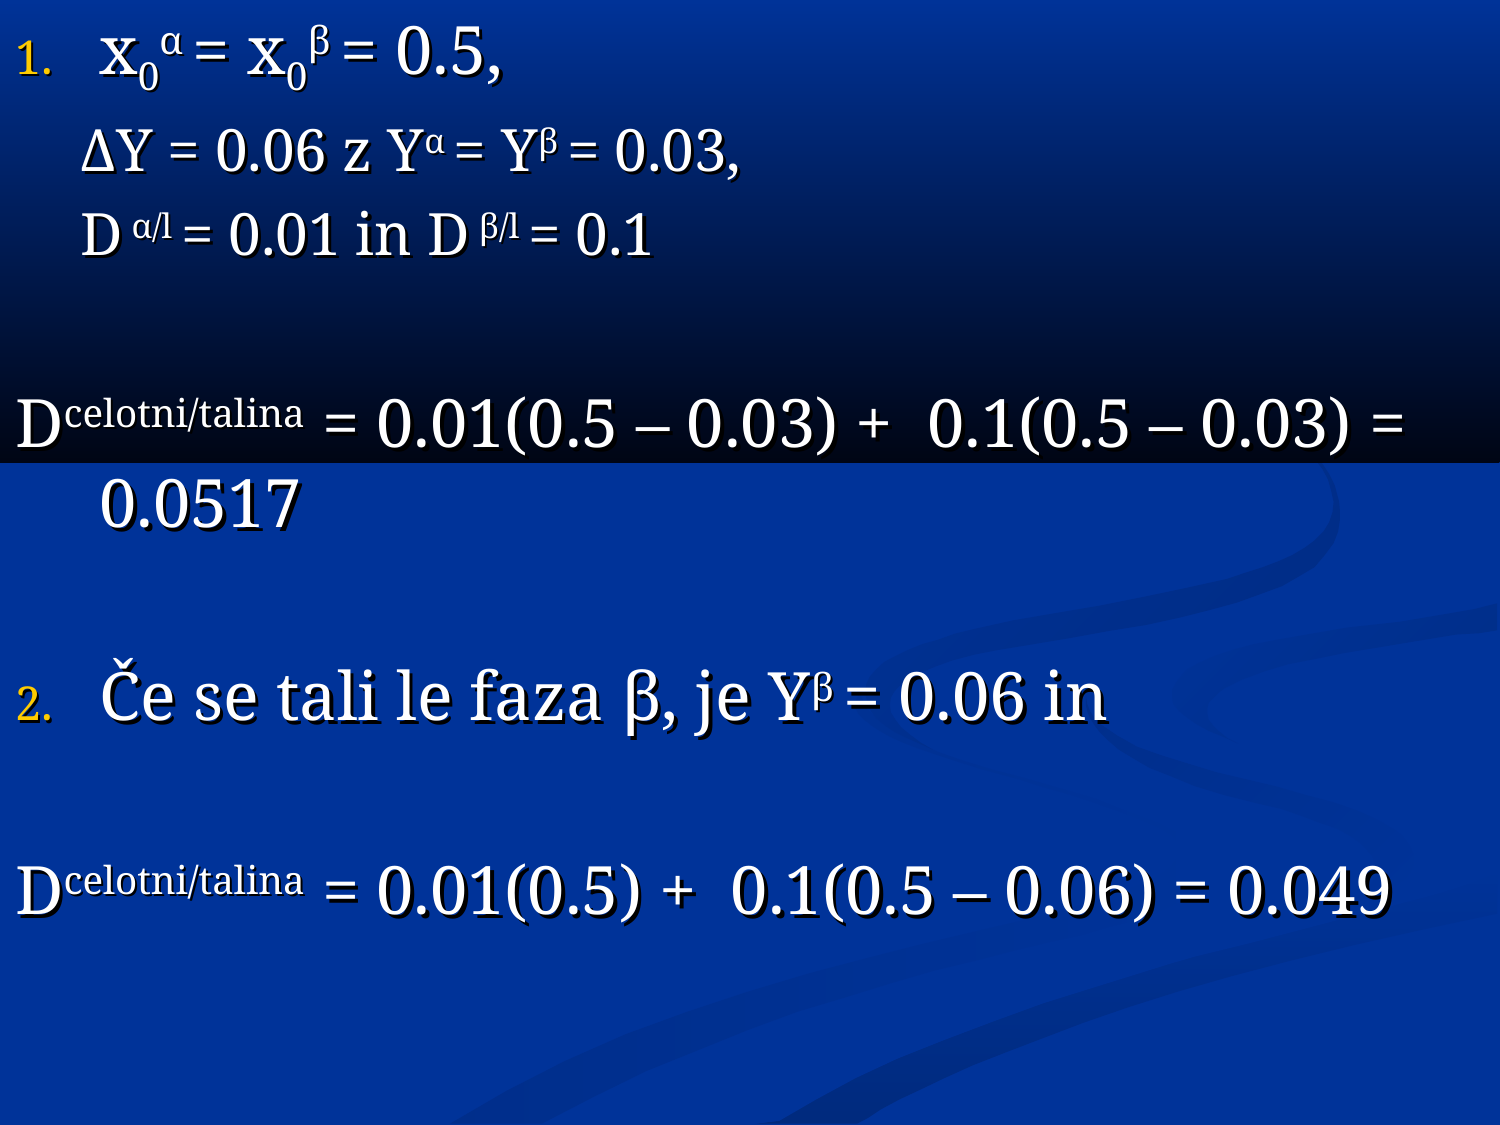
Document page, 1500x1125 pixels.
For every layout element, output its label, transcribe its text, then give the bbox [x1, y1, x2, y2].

list x0α = x0β = 0.5, ΔY = 0.06 z Yα = Yβ = 0.03, D α/l = 0.01 in D β/l = 0.1 Dcelotni/talina = 0.01(0.5 – 0.03) + 0.1(0.5 – 0.03) = 0.0517 Če se tali le faza β, je Yβ = 0.06 in Dcelotni/talina = 0.01(0.5) + 0.1(0.5 – 0.06) = 0.049 [0, 0, 1500, 1125]
